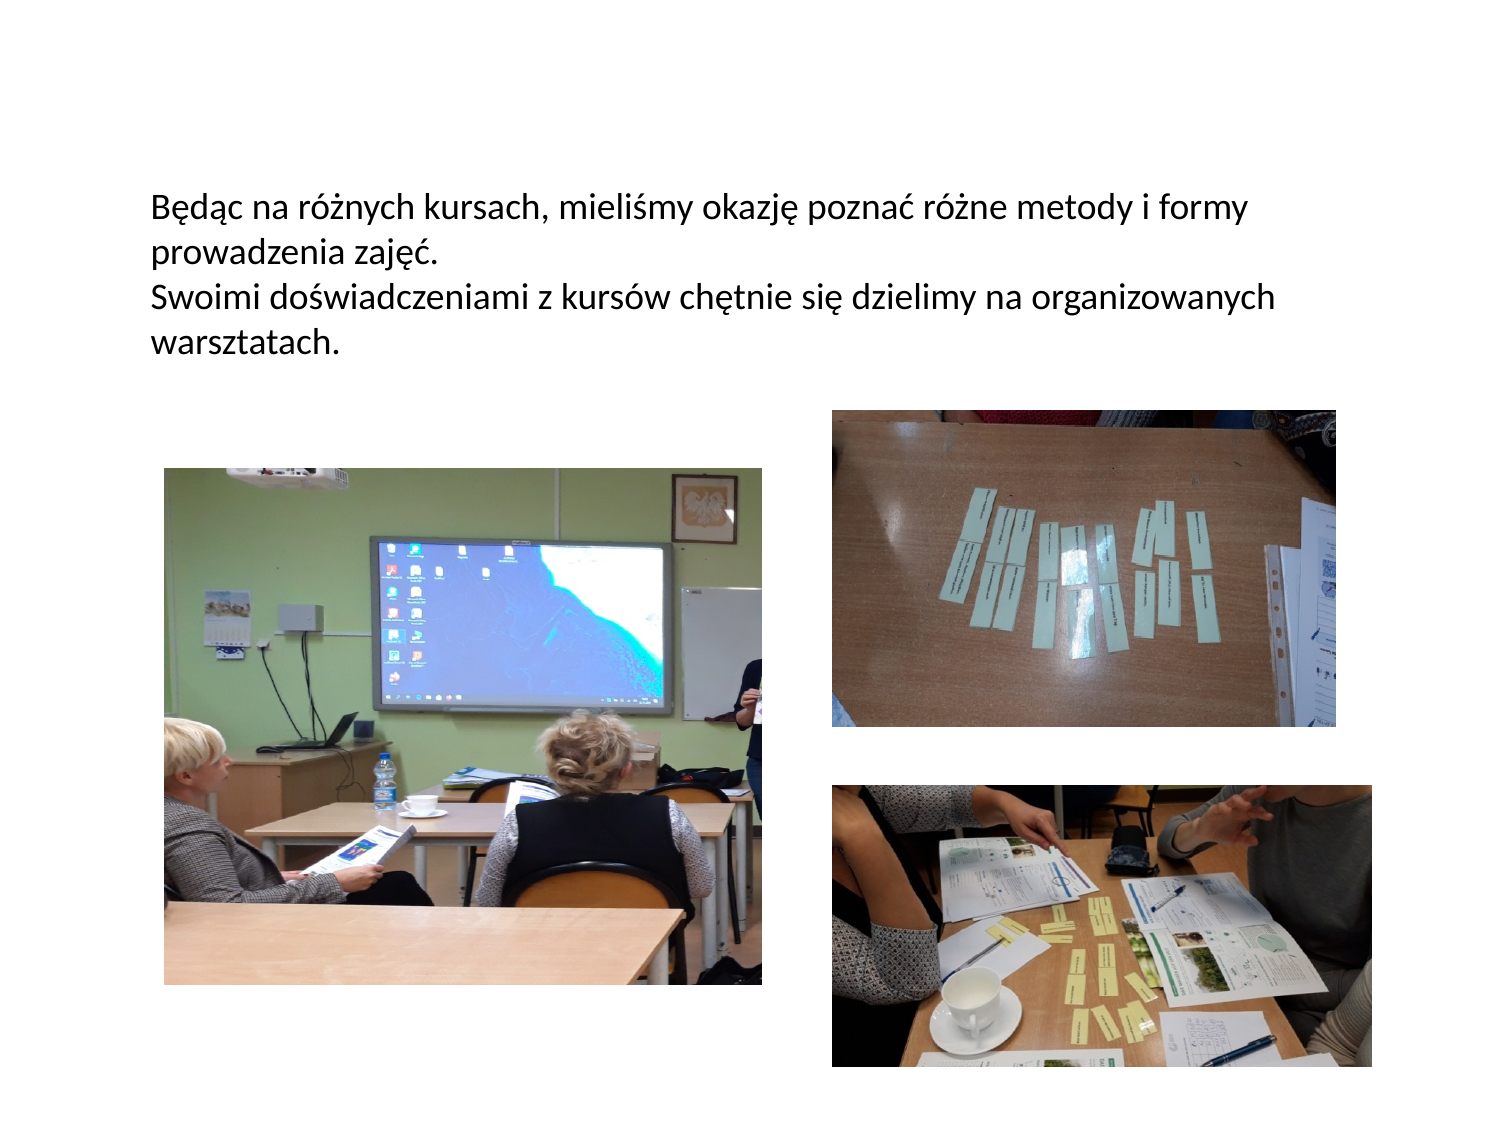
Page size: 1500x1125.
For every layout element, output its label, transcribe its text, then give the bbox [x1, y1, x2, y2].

picture [164, 468, 762, 985]
picture [832, 785, 1372, 1067]
picture [832, 410, 1336, 727]
text_box Będąc na różnych kursach, mieliśmy okazję poznać różne metody i formy prowadzenia zajęć. Swoimi doświadczeniami z kursów chętnie się dzielimy na organizowanych warsztatach. [135, 175, 1371, 371]
